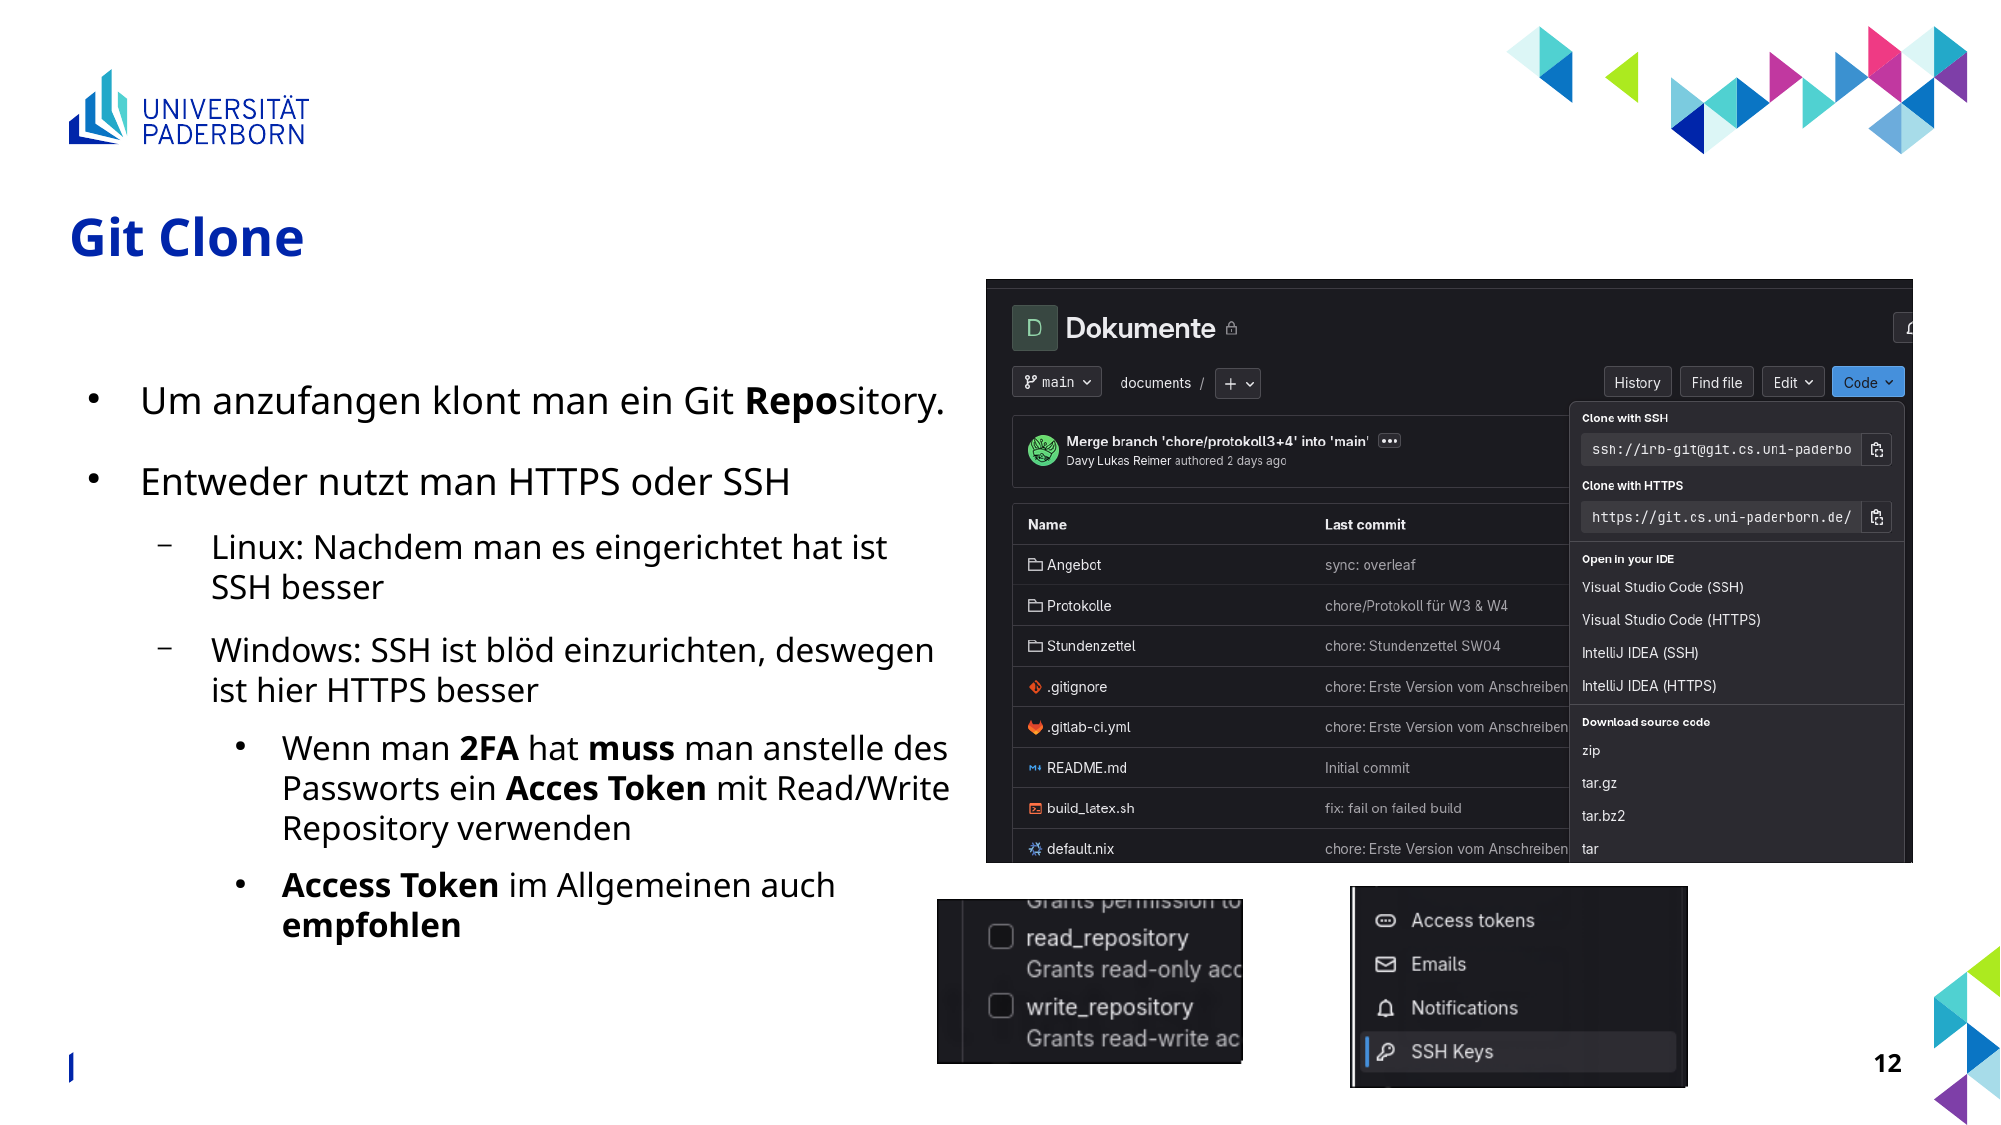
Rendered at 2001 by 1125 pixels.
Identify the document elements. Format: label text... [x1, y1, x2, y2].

picture [1350, 886, 1688, 1088]
list Um anzufangen klont man ein Git Repository. Entweder nutzt man HTTPS oder SSH Linux: Nachdem man es eingerichtet hat ist SSH besser Windows: SSH ist blöd einzurichten, deswegen ist hier HTTPS besser Wenn man 2FA hat muss man anstelle des Passworts ein Acces Token mit Read/Write Repository verwenden Access Token im Allgemeinen auch empfohlen [69, 371, 953, 998]
picture [986, 279, 1913, 863]
title Git Clone [69, 204, 1931, 347]
picture [937, 899, 1243, 1064]
